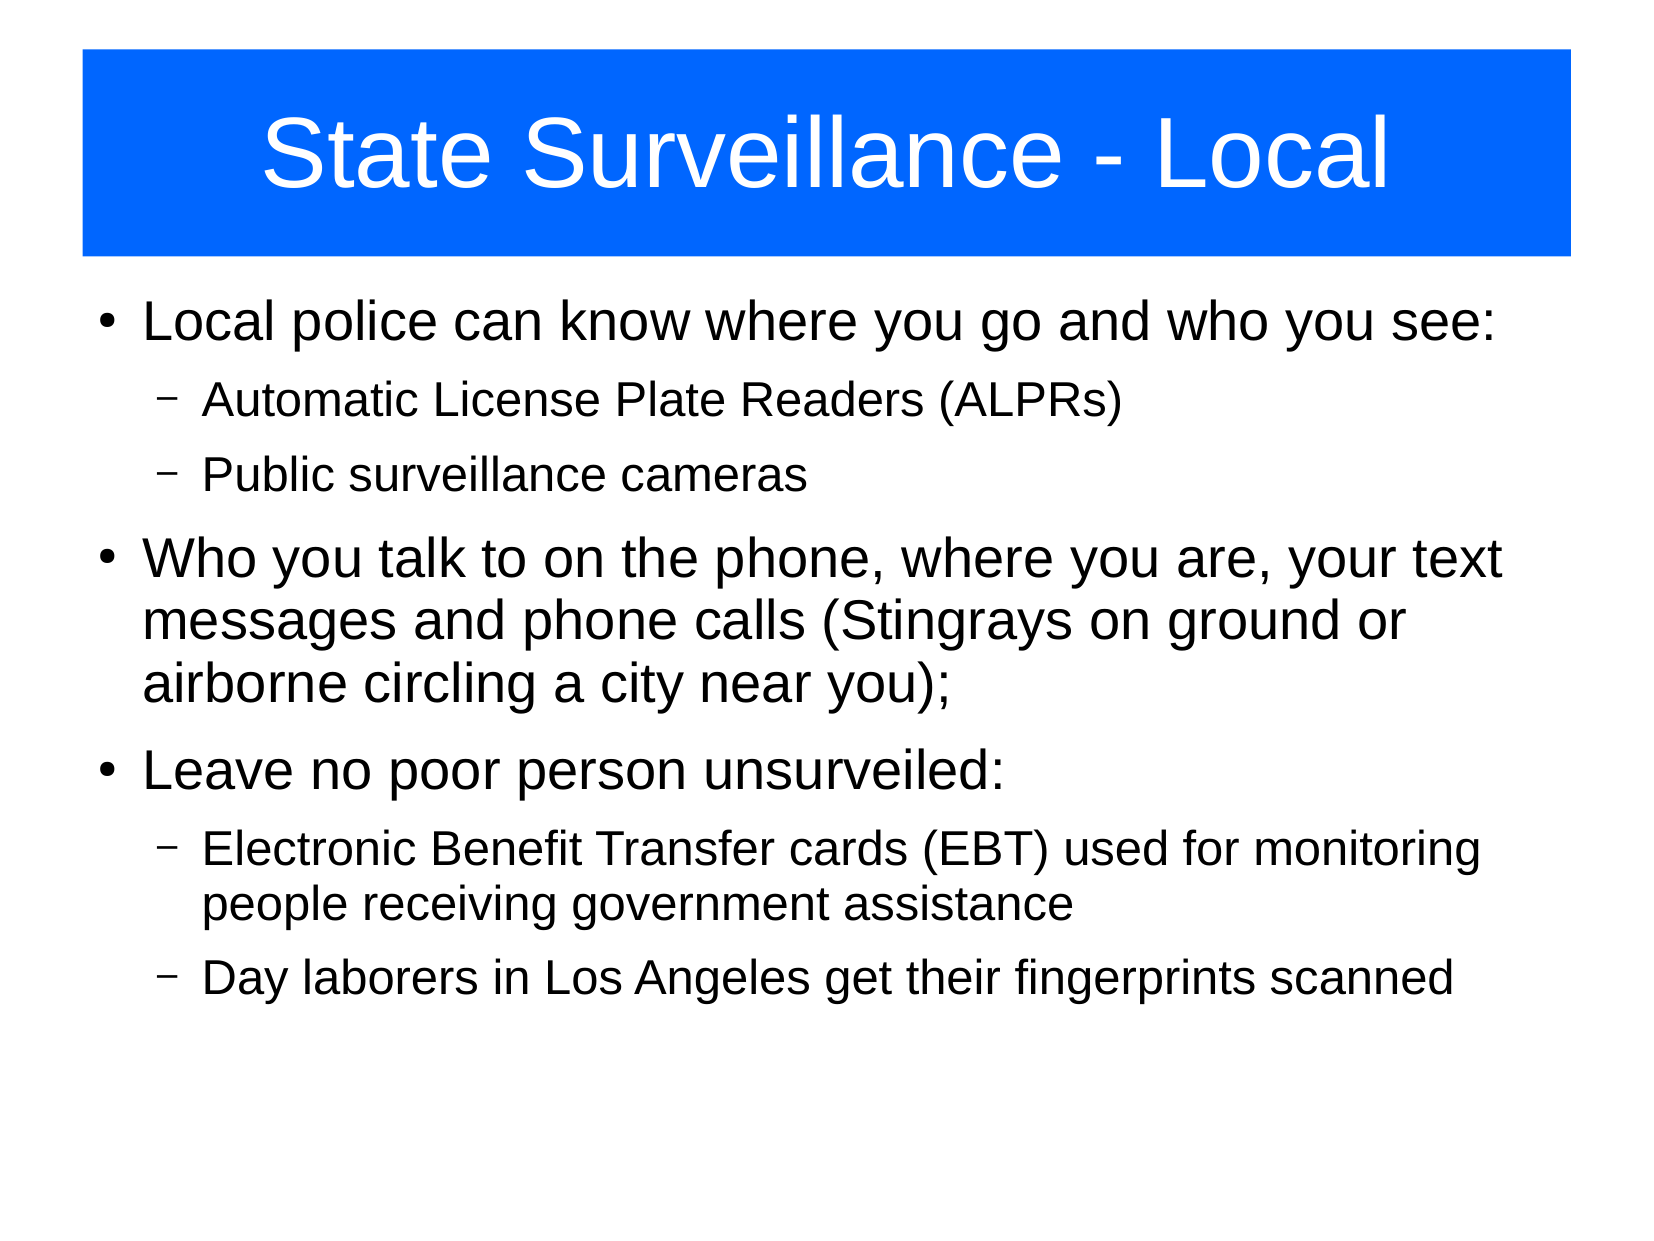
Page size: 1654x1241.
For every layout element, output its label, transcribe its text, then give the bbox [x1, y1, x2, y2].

title State Surveillance - Local [82, 49, 1571, 257]
list Local police can know where you go and who you see: Automatic License Plate Readers (ALPRs) Public surveillance cameras Who you talk to on the phone, where you are, your text messages and phone calls (Stingrays on ground or airborne circling a city near you); Leave no poor person unsurveiled: Electronic Benefit Transfer cards (EBT) used for monitoring people receiving government assistance Day laborers in Los Angeles get their fingerprints scanned [82, 290, 1571, 1010]
